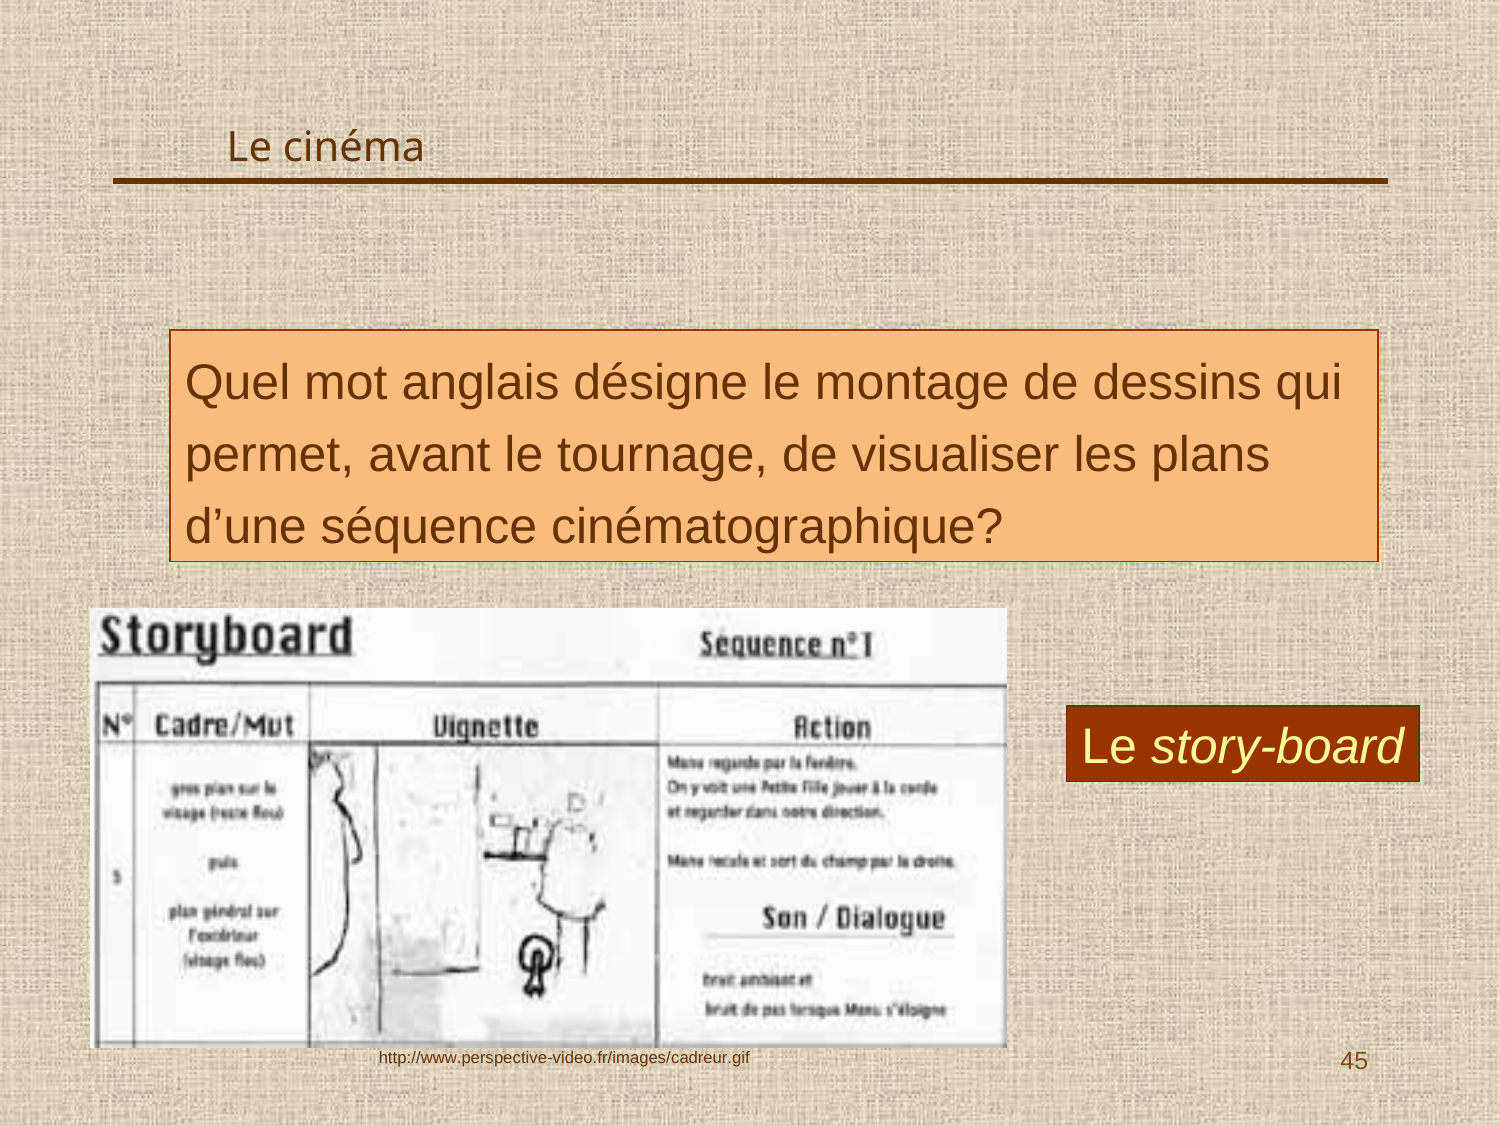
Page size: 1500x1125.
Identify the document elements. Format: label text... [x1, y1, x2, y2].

text_box Le story-board [1066, 705, 1419, 782]
text_box Quel mot anglais désigne le montage de dessins qui permet, avant le tournage, de visualiser les plans d’une séquence cinématographique? [170, 330, 1379, 562]
text_box http://www.perspective-video.fr/images/cadreur.gif [279, 1038, 850, 1075]
text_box Le cinéma [211, 112, 441, 178]
picture [0, 0, 1500, 1125]
